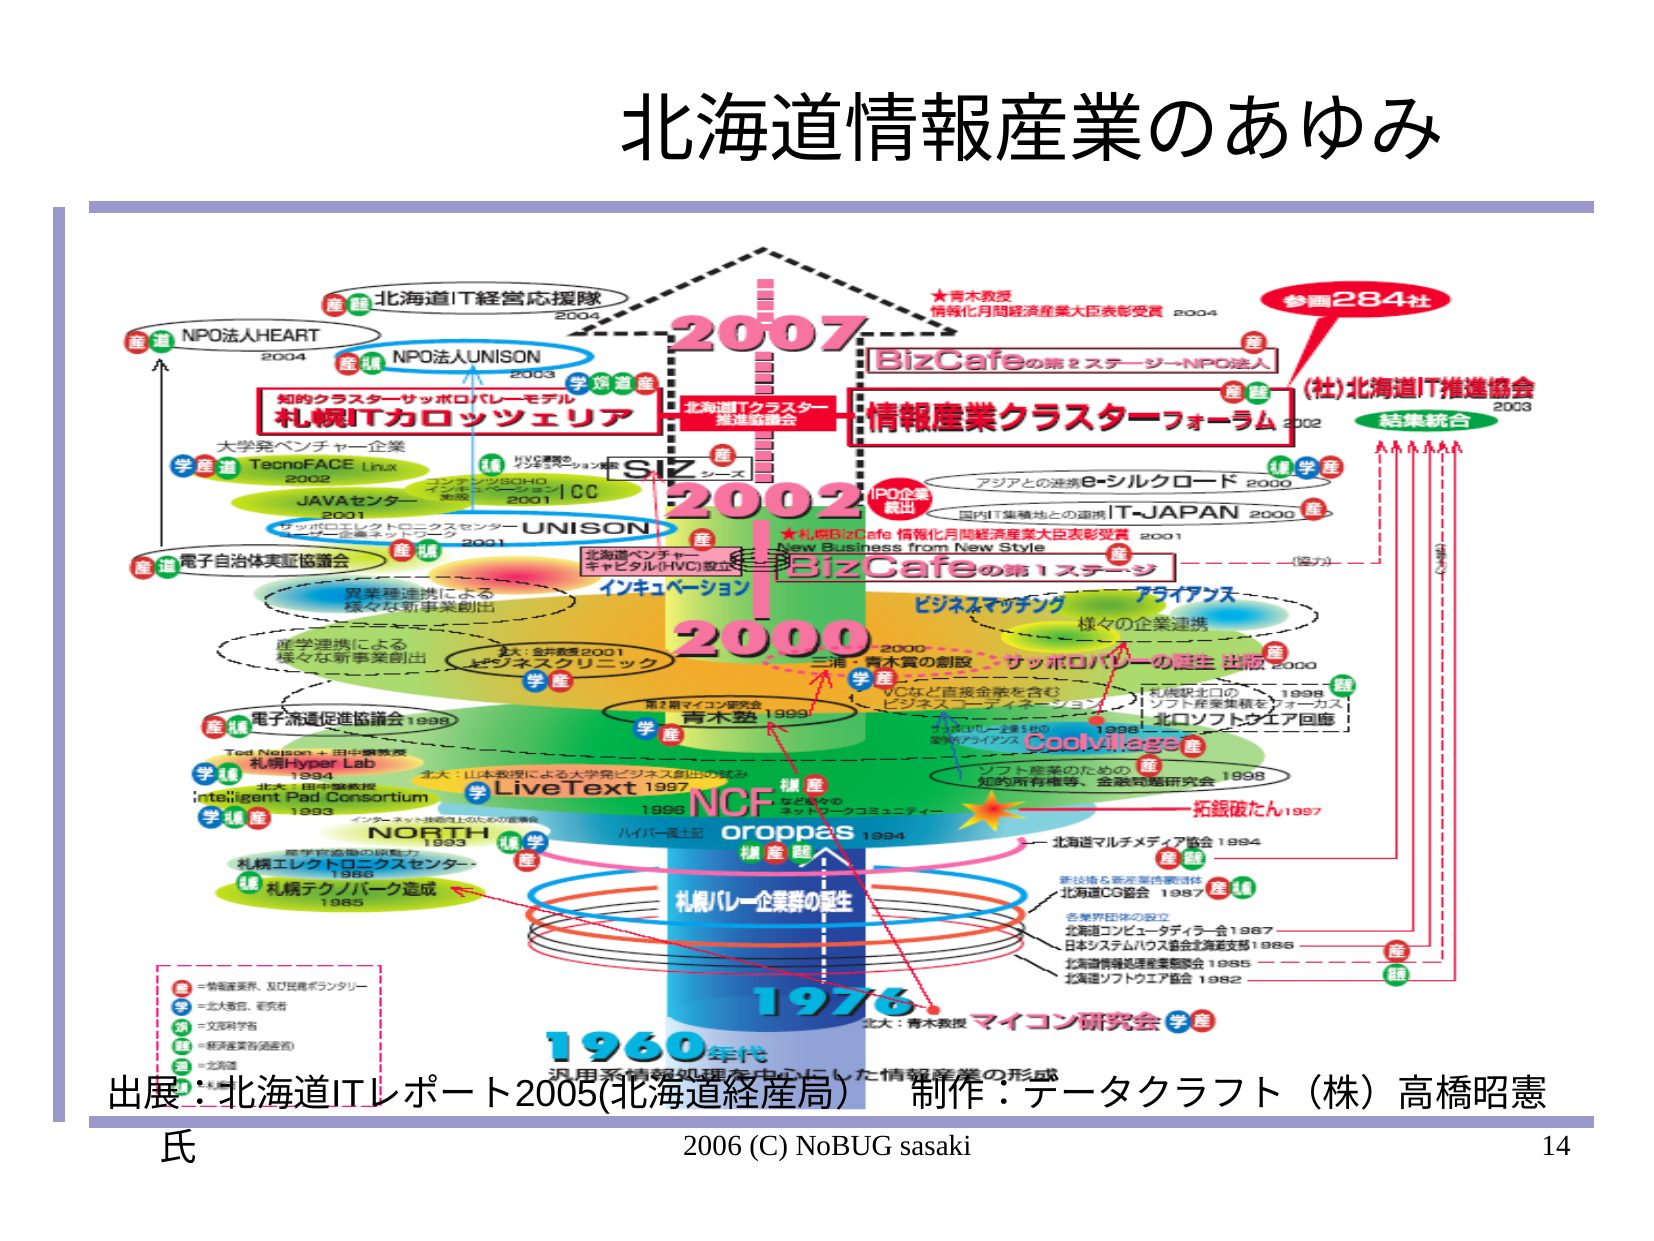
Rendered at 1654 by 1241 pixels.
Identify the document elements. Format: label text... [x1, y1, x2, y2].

picture [88, 218, 1565, 1062]
title 北海道情報産業のあゆみ [501, 59, 1563, 187]
picture [88, 1106, 1565, 1116]
list 出展：北海道ITレポート2005(北海道経産局） 制作：データクラフト（株）高橋昭憲氏 [88, 1062, 1577, 1106]
